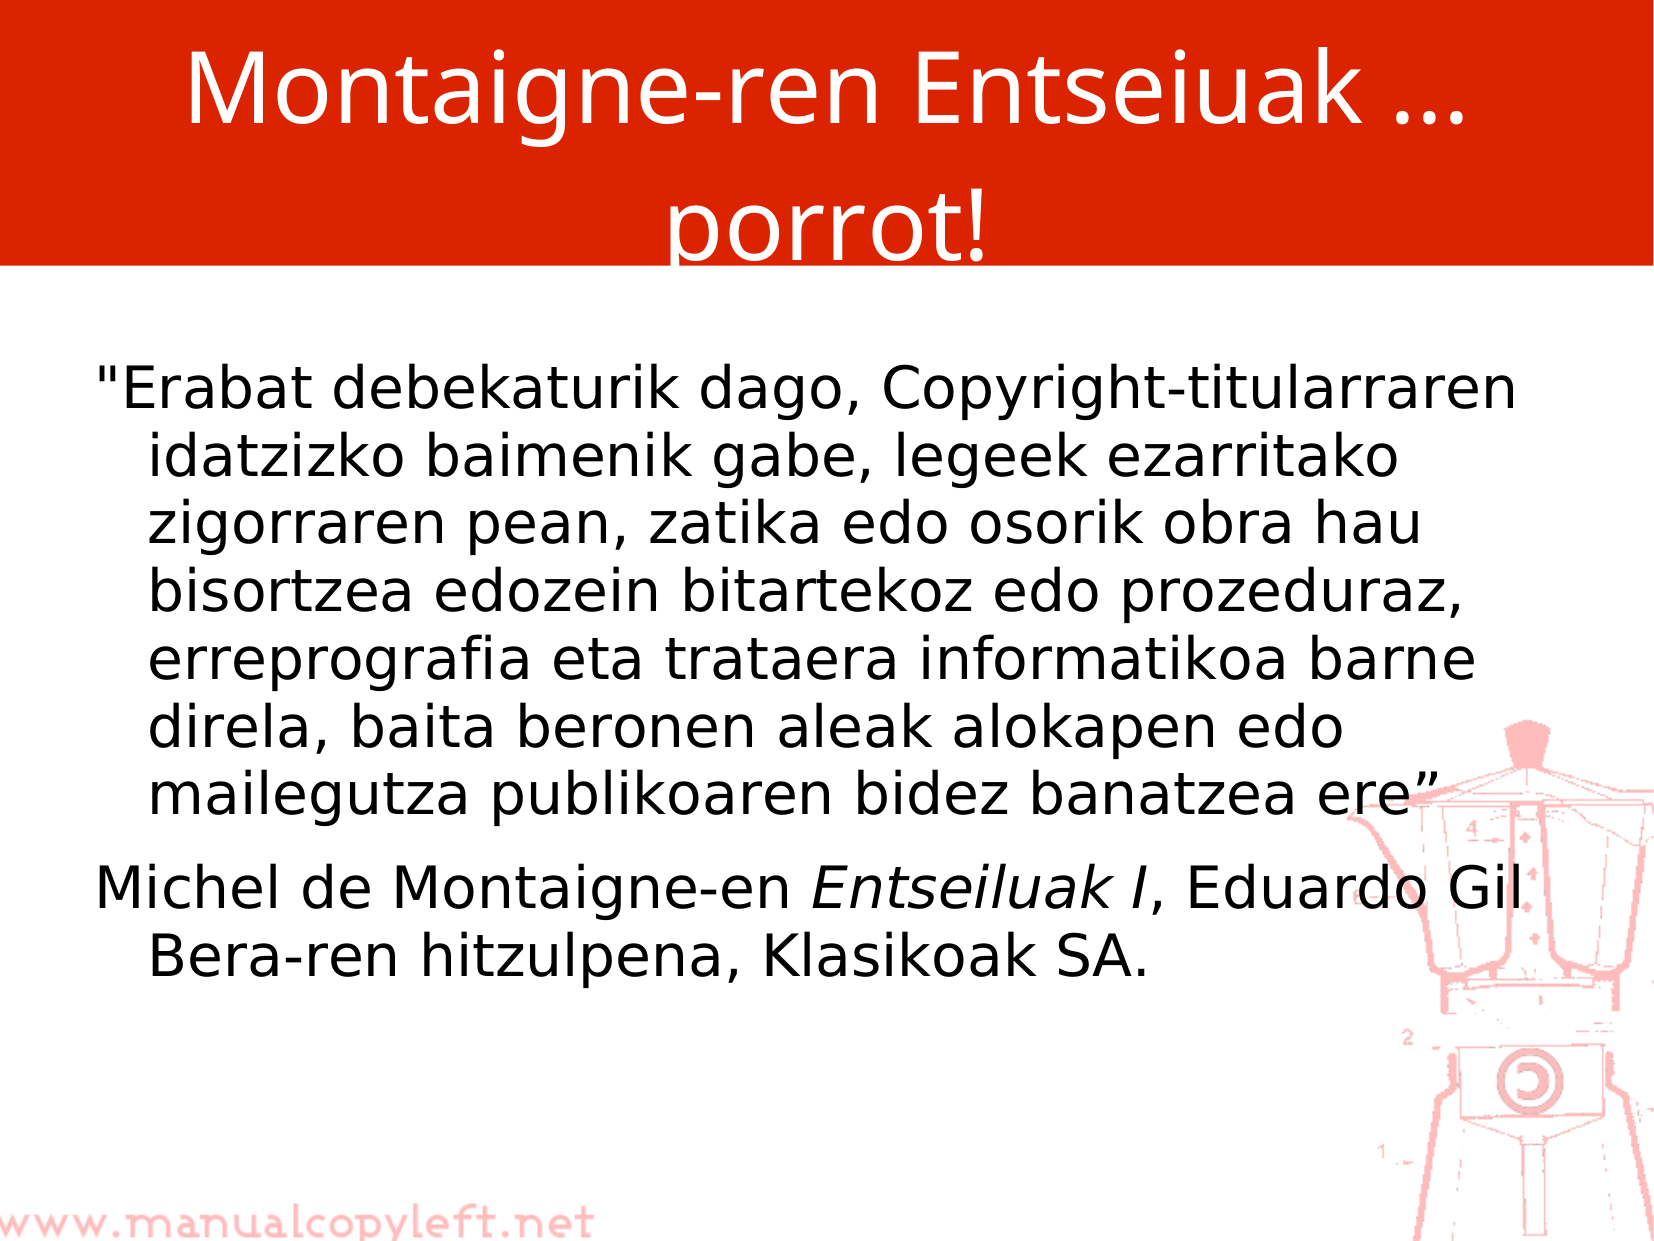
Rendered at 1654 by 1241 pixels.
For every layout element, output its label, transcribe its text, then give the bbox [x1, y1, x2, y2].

title Montaigne-ren Entseiuak ... porrot! [82, 36, 1571, 270]
picture [0, 266, 1654, 1241]
text_box [0, 0, 1654, 266]
list "Erabat debekaturik dago, Copyright-titularraren idatzizko baimenik gabe, legeek ezarritako zigorraren pean, zatika edo osorik obra hau bisortzea edozein bitartekoz edo prozeduraz, erreprografia eta trataera informatikoa barne direla, baita beronen aleak alokapen edo mailegutza publikoaren bidez banatzea ere” Michel de Montaigne-en Entseiluak I, Eduardo Gil Bera-ren hitzulpena, Klasikoak SA. [76, 354, 1565, 1173]
